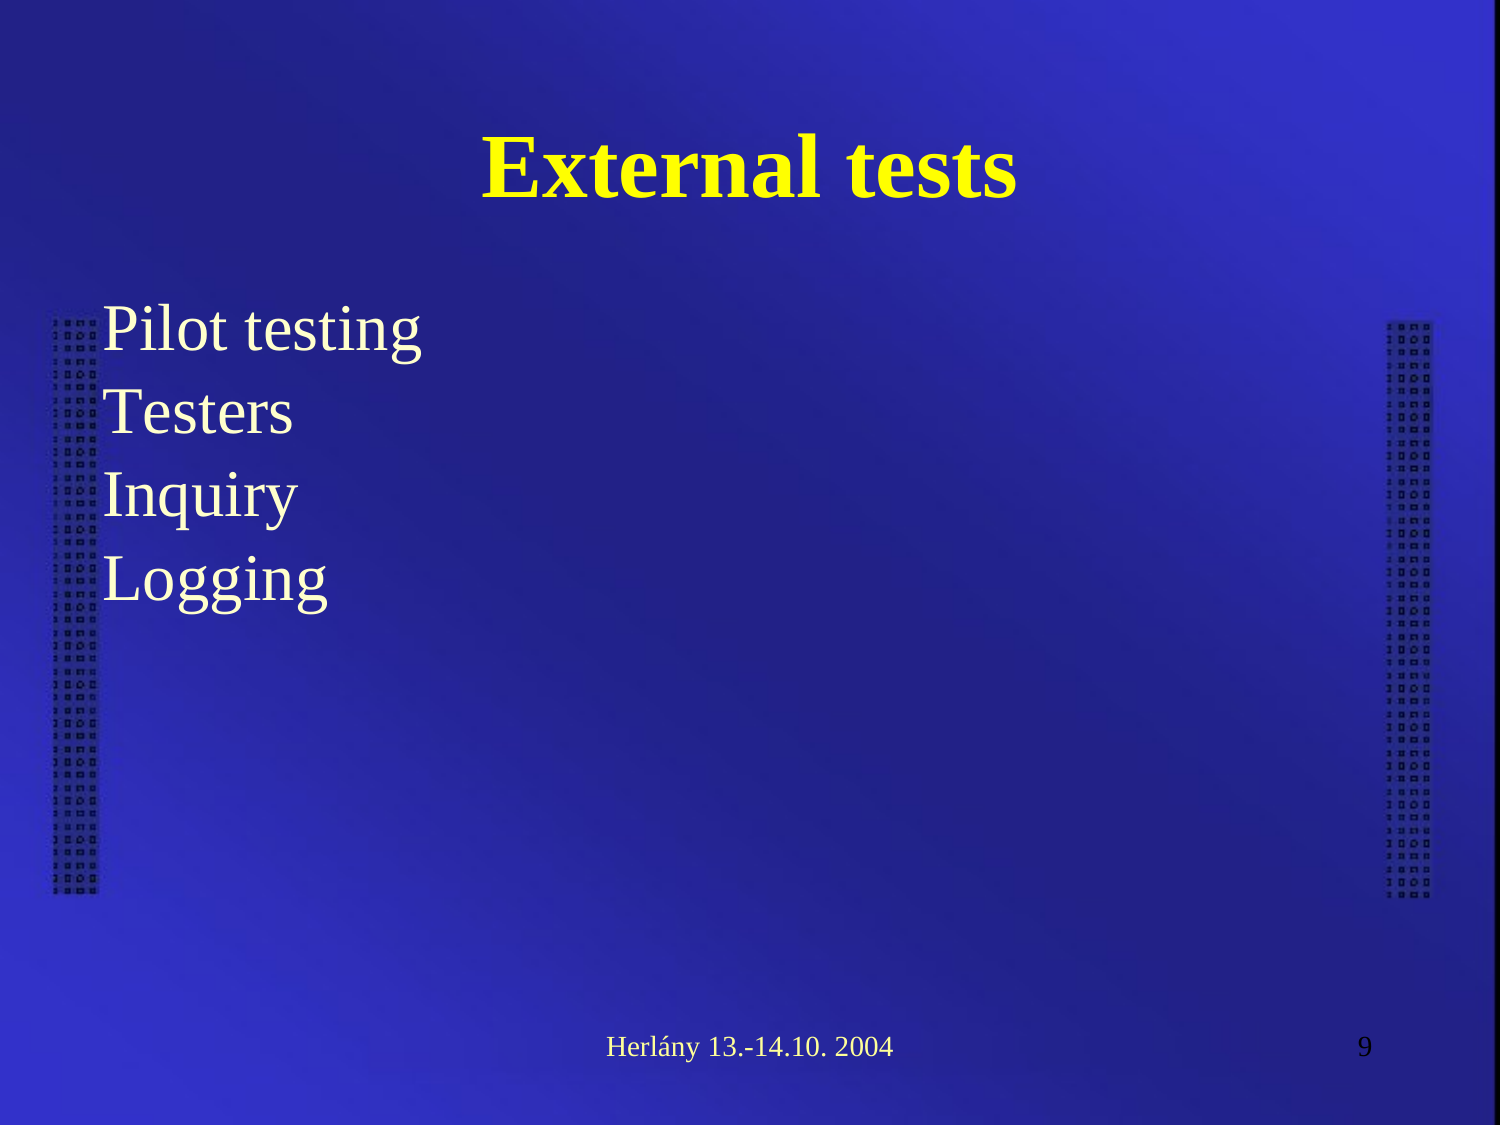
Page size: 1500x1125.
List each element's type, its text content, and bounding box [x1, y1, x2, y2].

list Pilot testing Testers Inquiry Logging [87, 287, 1438, 988]
text_box 10 [1074, 1025, 1388, 1071]
picture [0, 0, 1500, 1125]
text_box Herlány 13.-14.10. 2004 [512, 1025, 988, 1071]
title External tests [112, 74, 1388, 263]
